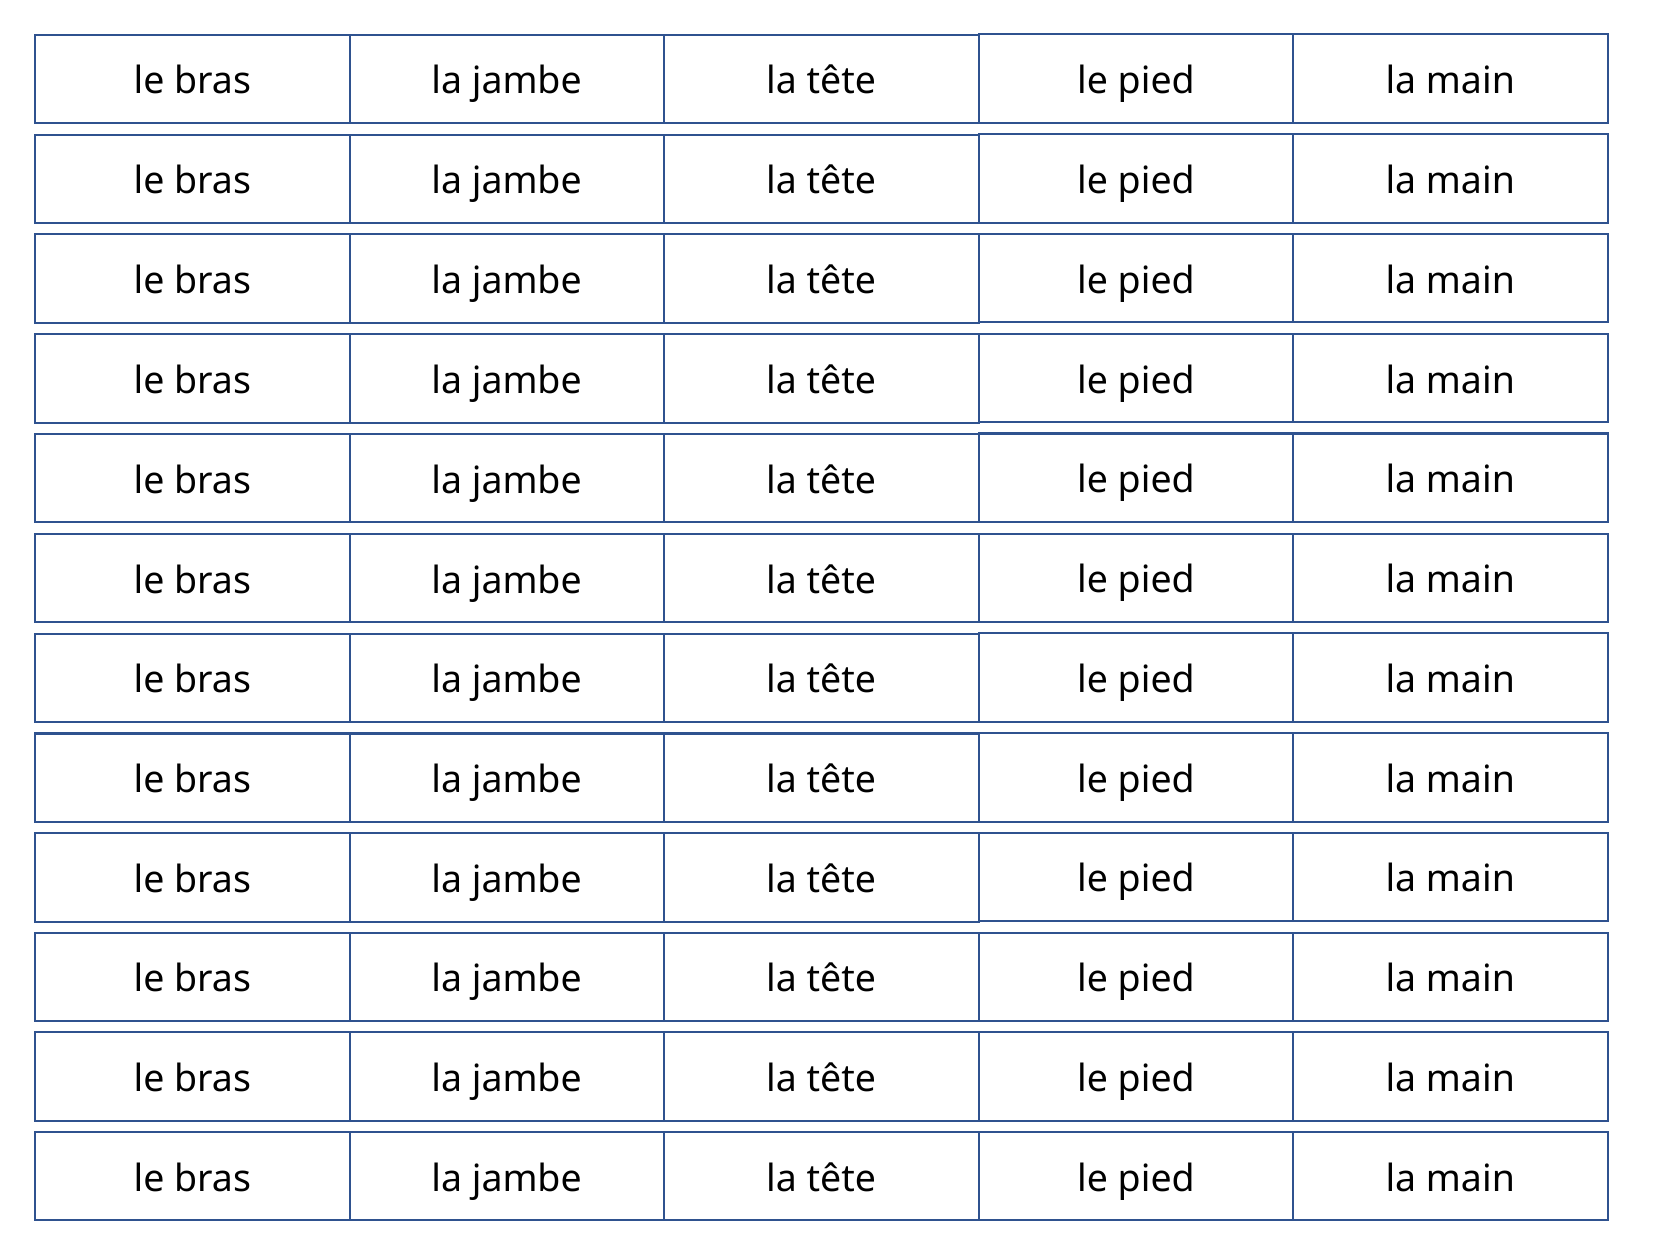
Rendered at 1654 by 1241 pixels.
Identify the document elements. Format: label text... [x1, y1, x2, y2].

text_box la tête [664, 1132, 979, 1220]
text_box la main [1293, 534, 1608, 622]
text_box le bras [35, 833, 350, 922]
text_box le bras [35, 933, 350, 1021]
text_box la jambe [350, 35, 664, 123]
text_box la tête [664, 35, 979, 123]
text_box la main [1293, 1132, 1608, 1220]
text_box le pied [979, 933, 1293, 1021]
text_box la jambe [350, 334, 664, 423]
text_box le pied [979, 833, 1293, 921]
text_box la jambe [350, 534, 664, 622]
text_box la jambe [350, 933, 664, 1021]
text_box la jambe [350, 1132, 664, 1220]
text_box le pied [979, 334, 1293, 422]
text_box le bras [35, 234, 350, 323]
text_box la tête [664, 734, 979, 822]
text_box le bras [35, 1032, 350, 1121]
text_box la main [1293, 334, 1608, 422]
text_box la tête [664, 135, 979, 223]
text_box le bras [35, 1132, 350, 1220]
text_box la jambe [350, 833, 664, 922]
text_box la jambe [350, 734, 664, 822]
text_box le pied [979, 1032, 1293, 1121]
text_box le pied [979, 633, 1293, 722]
text_box la main [1293, 633, 1608, 722]
text_box la main [1293, 434, 1608, 522]
text_box le pied [979, 134, 1293, 223]
text_box le bras [35, 534, 350, 622]
text_box le pied [979, 1132, 1293, 1220]
text_box la tête [664, 334, 979, 423]
text_box le pied [979, 534, 1293, 622]
text_box le bras [35, 434, 350, 522]
text_box le bras [35, 634, 350, 722]
text_box la jambe [350, 135, 664, 223]
text_box la tête [664, 234, 979, 323]
text_box la jambe [350, 1032, 664, 1121]
text_box le bras [35, 334, 350, 423]
text_box le pied [979, 34, 1293, 123]
text_box le bras [35, 35, 350, 123]
text_box la tête [664, 634, 979, 722]
text_box la main [1293, 933, 1608, 1021]
text_box la jambe [350, 234, 664, 323]
text_box la jambe [350, 634, 664, 722]
text_box le pied [979, 733, 1293, 822]
text_box la tête [664, 933, 979, 1021]
text_box la main [1293, 833, 1608, 921]
text_box la jambe [350, 434, 664, 522]
text_box la tête [664, 1032, 979, 1121]
text_box la main [1293, 134, 1608, 223]
text_box la main [1293, 733, 1608, 822]
text_box le pied [979, 234, 1293, 322]
text_box la tête [664, 434, 979, 522]
text_box le pied [979, 434, 1293, 522]
text_box la tête [664, 534, 979, 622]
text_box la main [1293, 1032, 1608, 1121]
text_box le bras [35, 734, 350, 822]
text_box la main [1293, 34, 1608, 123]
text_box le bras [35, 135, 350, 223]
text_box la tête [664, 833, 979, 922]
text_box la main [1293, 234, 1608, 322]
